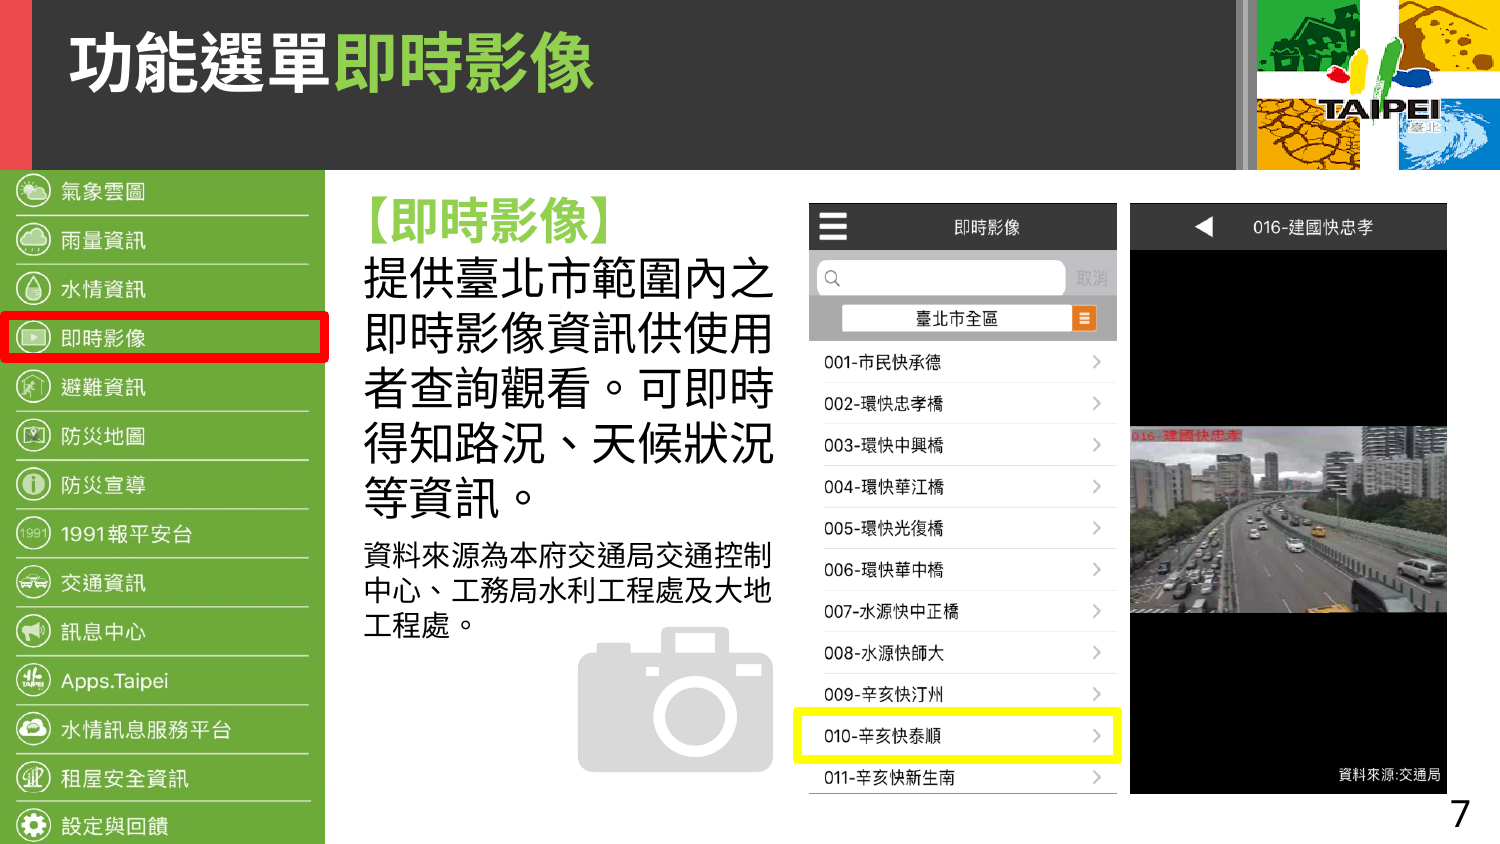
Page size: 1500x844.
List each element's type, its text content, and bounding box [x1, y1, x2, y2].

text_box [577, 670, 773, 773]
text_box 【即時影像】 提供臺北市範圍內之即時影像資訊供使用者查詢觀看。可即時得知路況、天候狀況等資訊。 資料來源為本府交通局交通控制中心、工務局水利工程處及大地工程處。 [325, 182, 801, 670]
picture [0, 361, 325, 844]
picture [0, 170, 325, 312]
list 功能選單即時影像 [53, 43, 1235, 139]
picture [9, 320, 320, 353]
picture [1130, 203, 1447, 794]
picture [809, 716, 1113, 755]
picture [1257, 0, 1500, 171]
picture [809, 764, 1117, 794]
text_box 7 [1435, 782, 1495, 844]
picture [809, 203, 1117, 707]
